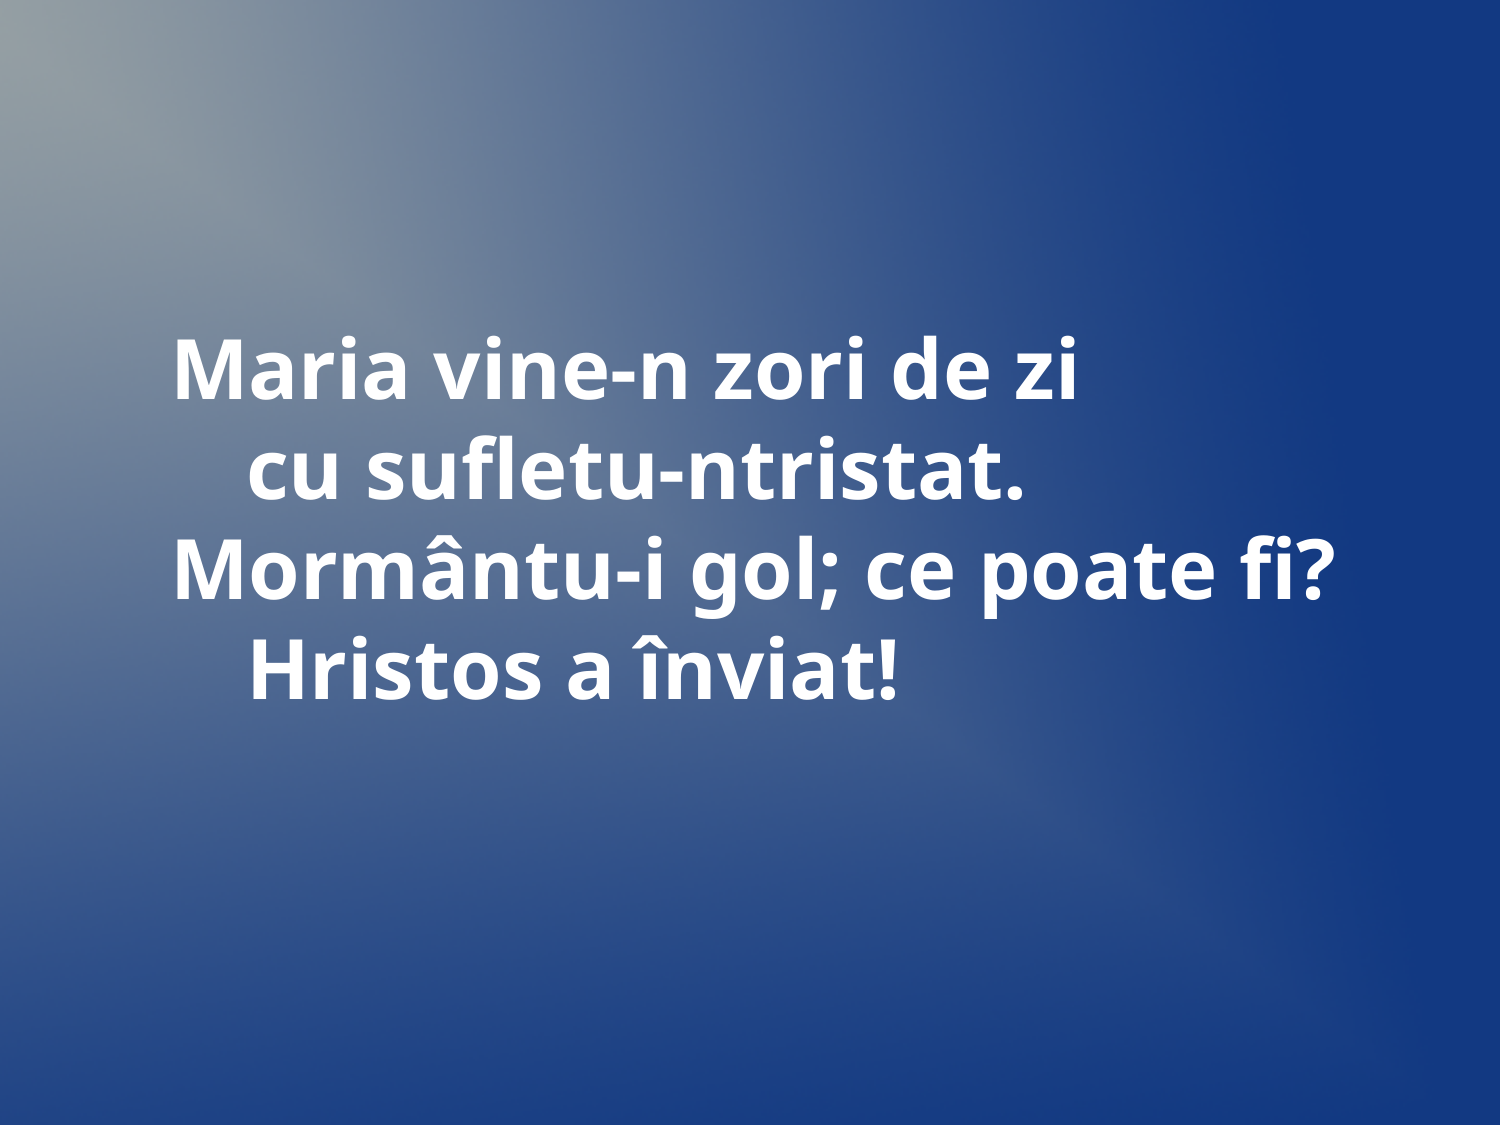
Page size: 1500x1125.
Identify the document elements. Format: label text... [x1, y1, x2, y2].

picture [0, 0, 1500, 1125]
text_box Maria vine-n zori de zi cu sufletu-ntristat. Mormântu-i gol; ce poate fi? Hristos a înviat! [155, 308, 1353, 724]
